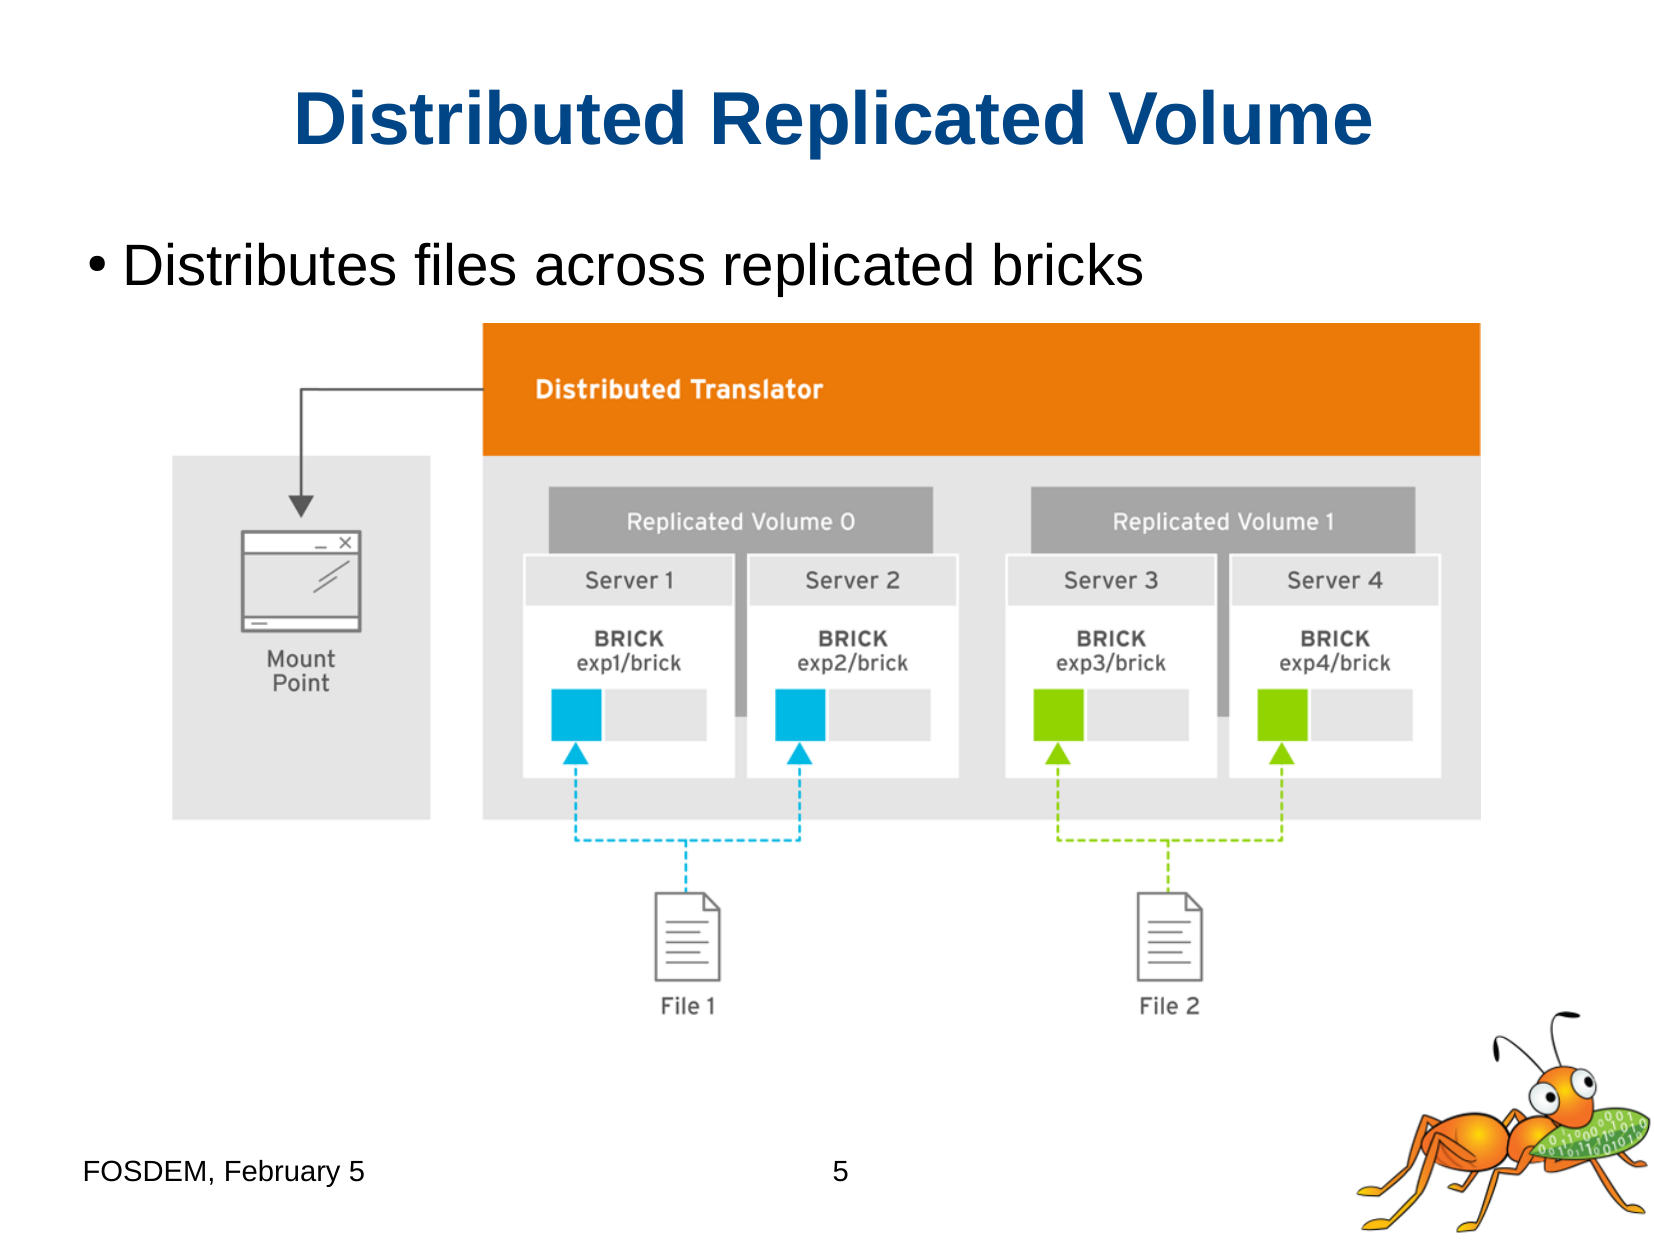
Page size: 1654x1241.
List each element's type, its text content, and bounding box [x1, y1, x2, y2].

list Distributes files across replicated bricks [86, 232, 1576, 1111]
picture [1353, 1009, 1654, 1235]
picture [172, 323, 1481, 1035]
title Distributed Replicated Volume [90, 15, 1579, 223]
